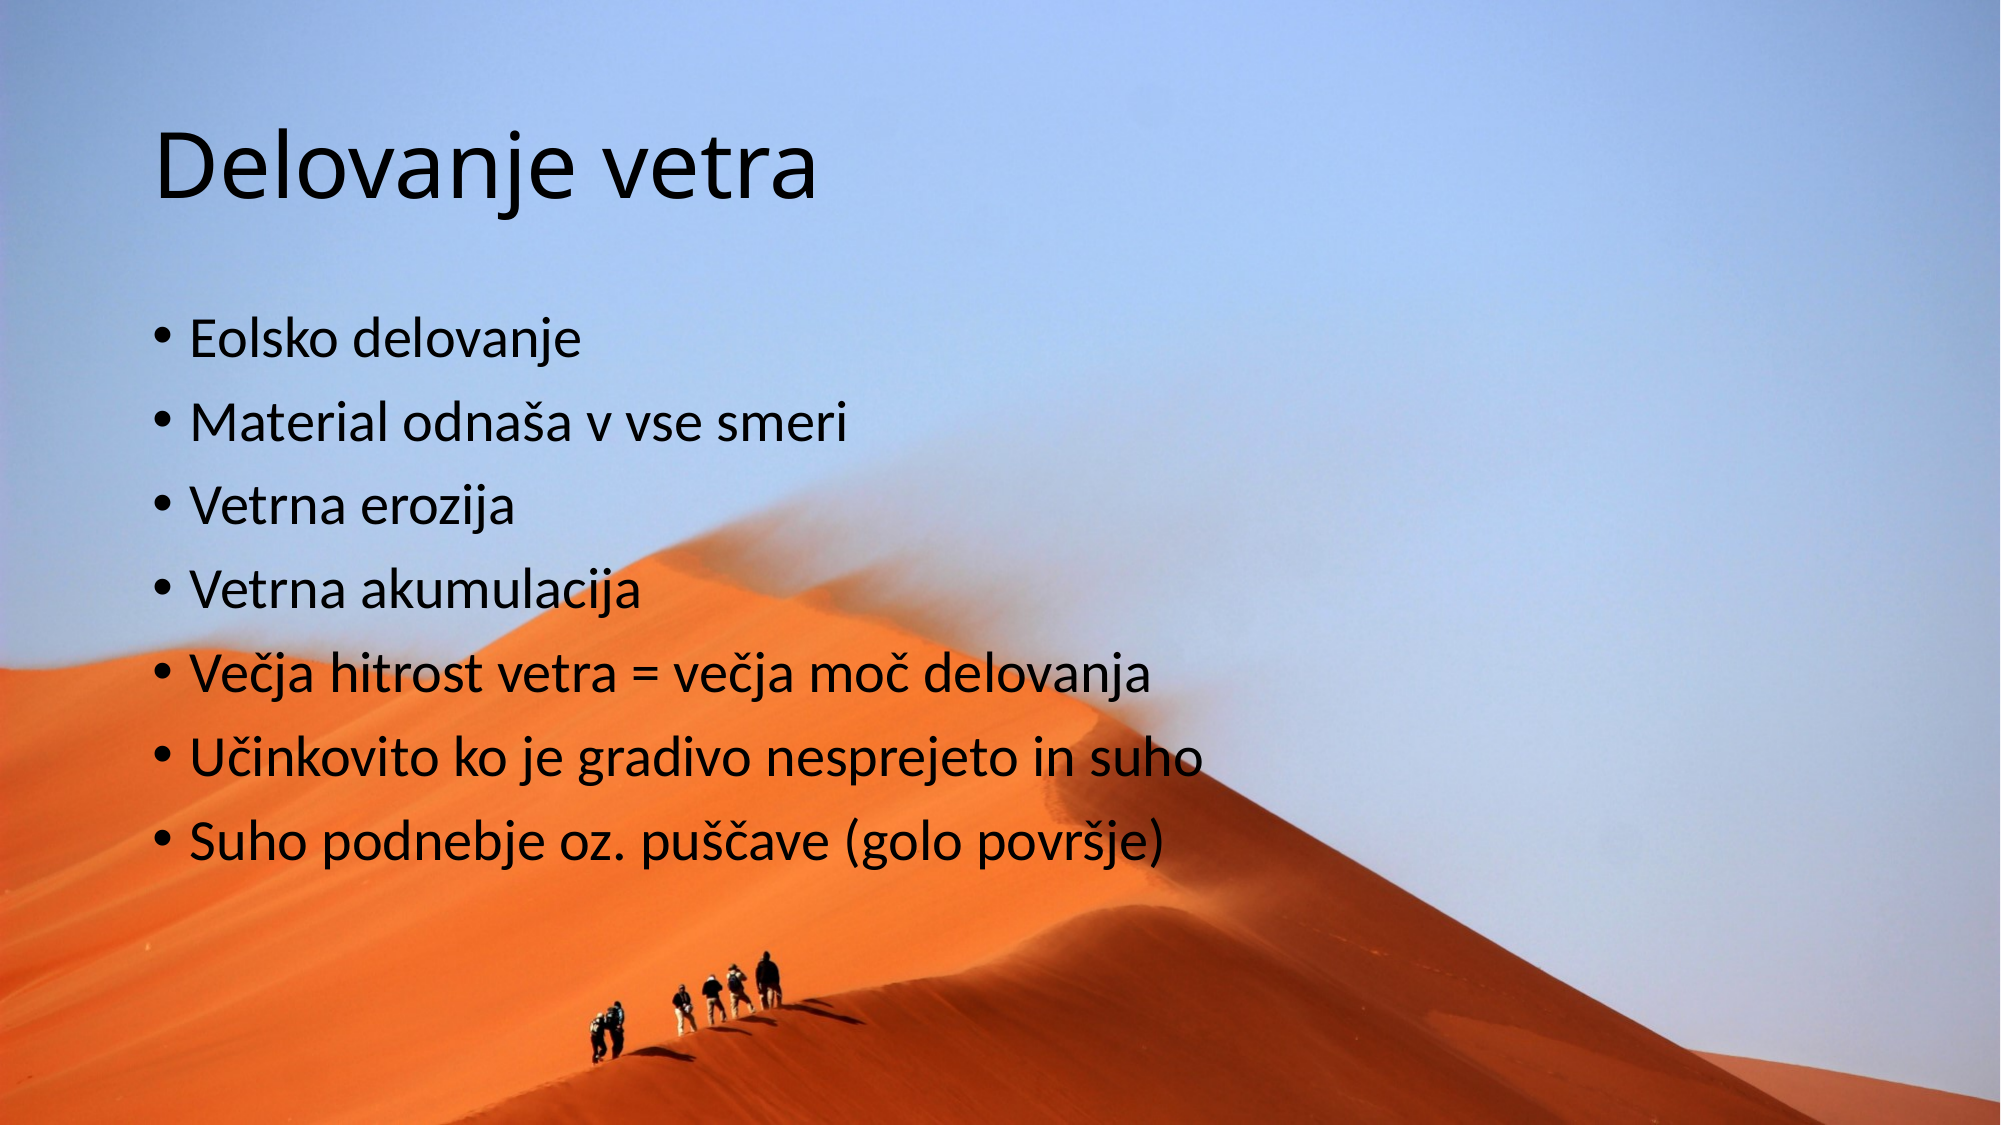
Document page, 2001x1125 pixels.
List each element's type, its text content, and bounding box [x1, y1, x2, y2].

list Eolsko delovanje Material odnaša v vse smeri Vetrna erozija Vetrna akumulacija Večja hitrost vetra = večja moč delovanja Učinkovito ko je gradivo nesprejeto in suho Suho podnebje oz. puščave (golo površje) [137, 299, 1863, 1014]
title Delovanje vetra [137, 59, 1863, 278]
picture [0, 0, 2001, 1125]
